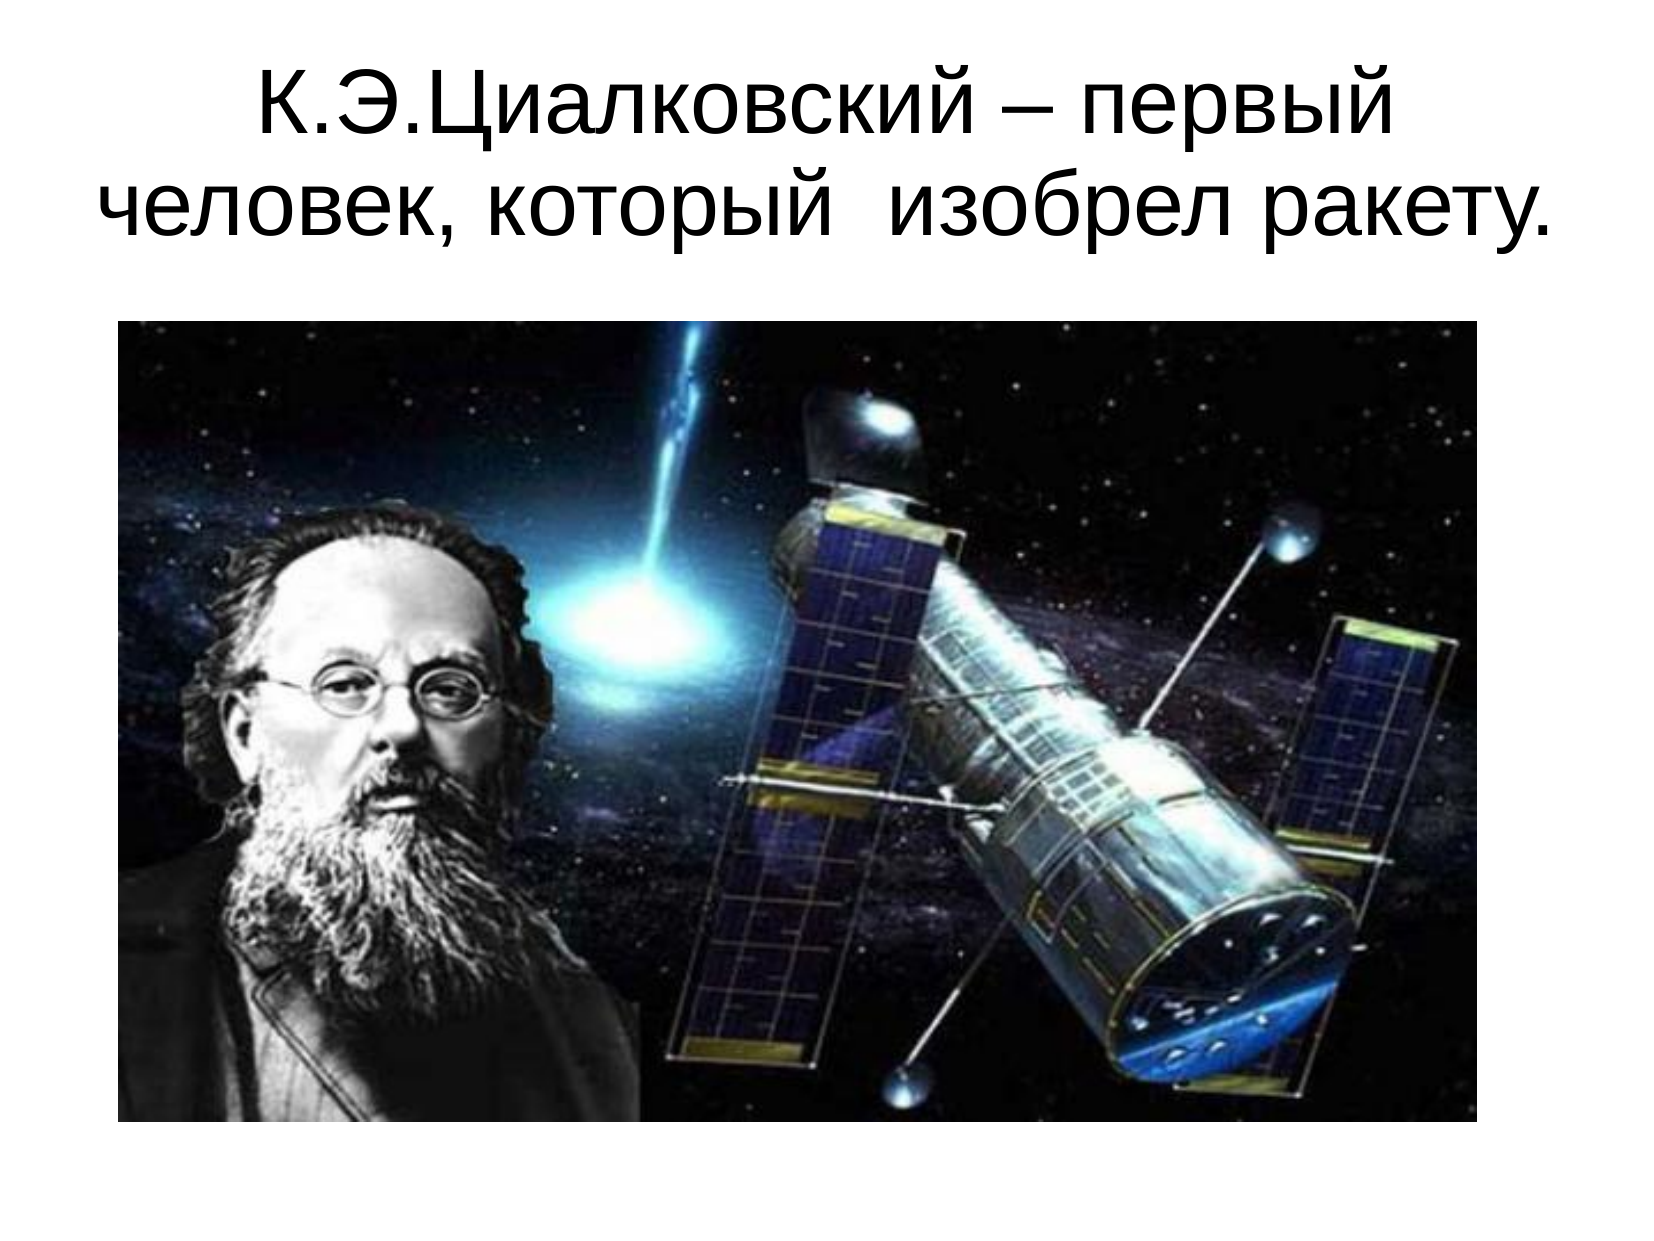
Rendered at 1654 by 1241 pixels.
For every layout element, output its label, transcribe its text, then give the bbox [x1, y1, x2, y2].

title К.Э.Циалковский – первый человек, который изобрел ракету. [82, 50, 1571, 256]
picture [118, 321, 1477, 1123]
